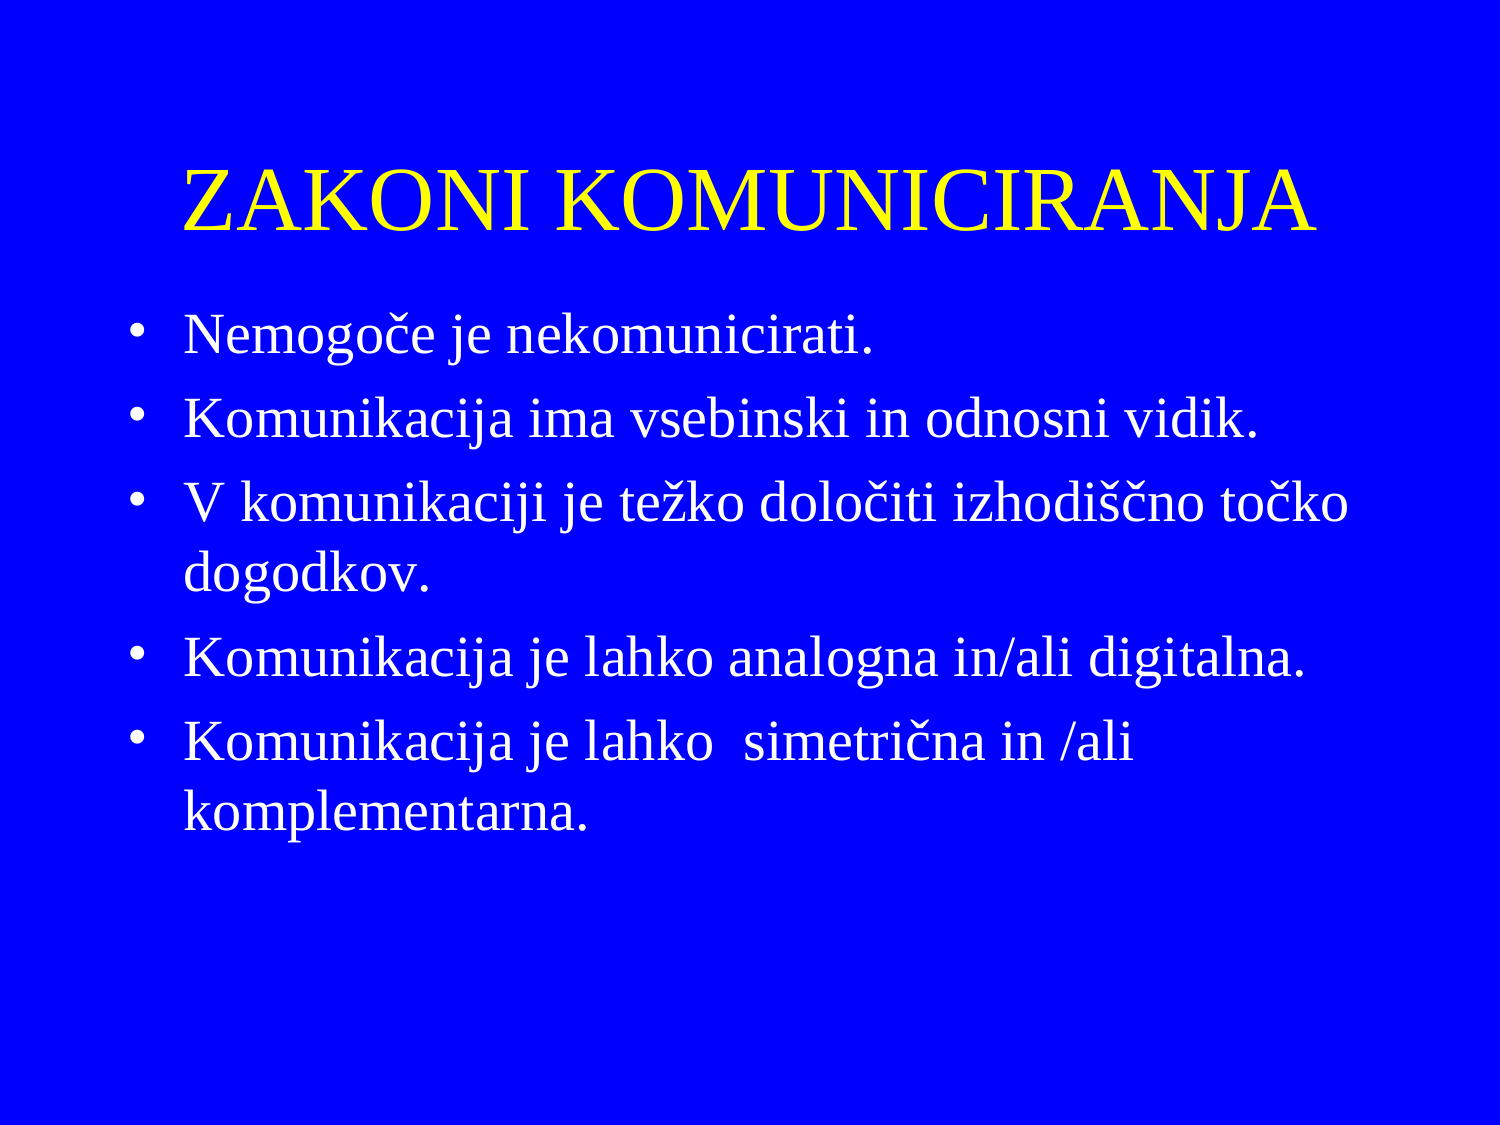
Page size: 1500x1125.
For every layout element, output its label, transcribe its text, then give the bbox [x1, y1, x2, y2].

title ZAKONI KOMUNICIRANJA [112, 99, 1388, 287]
list Nemogoče je nekomunicirati. Komunikacija ima vsebinski in odnosni vidik. V komunikaciji je težko določiti izhodiščno točko dogodkov. Komunikacija je lahko analogna in/ali digitalna. Komunikacija je lahko simetrična in /ali komplementarna. [112, 287, 1388, 1000]
